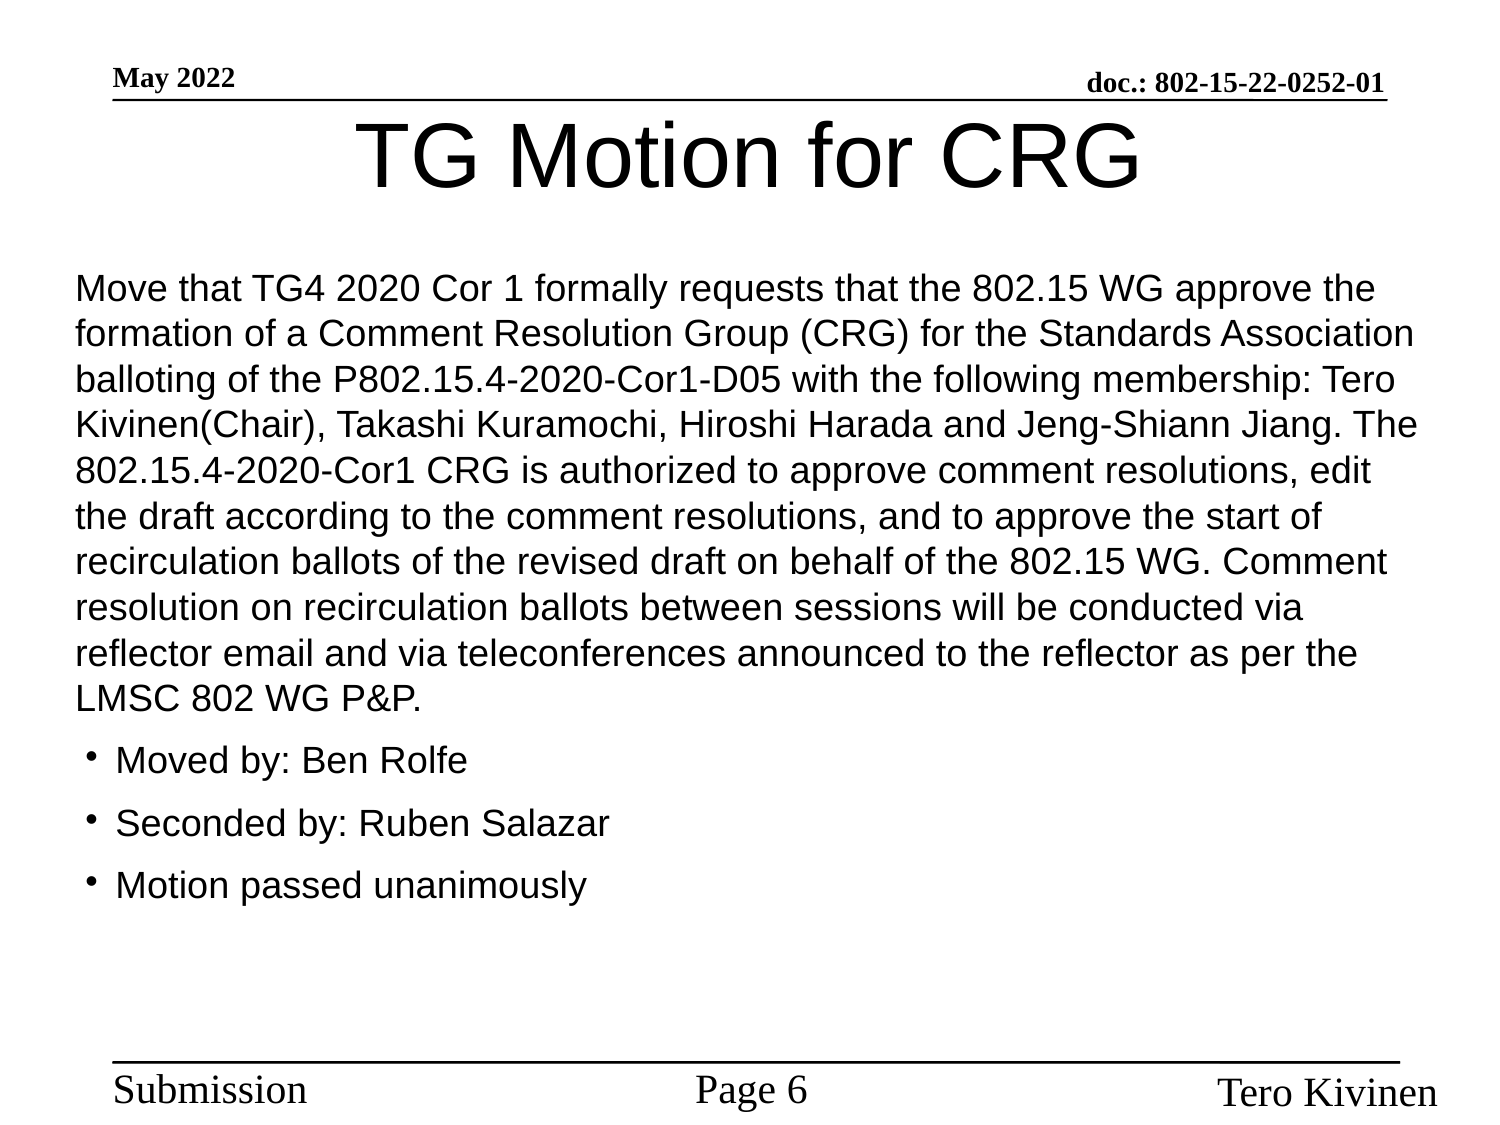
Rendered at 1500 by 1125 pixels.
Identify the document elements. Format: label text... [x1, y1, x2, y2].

text_box TG Motion for CRG [74, 95, 1424, 206]
text_box Move that TG4 2020 Cor 1 formally requests that the 802.15 WG approve the formation of a Comment Resolution Group (CRG) for the Standards Association balloting of the P802.15.4-2020-Cor1-D05 with the following membership: Tero Kivinen(Chair), Takashi Kuramochi, Hiroshi Harada and Jeng-Shiann Jiang. The 802.15.4-2020-Cor1 CRG is authorized to approve comment resolutions, edit the draft according to the comment resolutions, and to approve the start of recirculation ballots of the revised draft on behalf of the 802.15 WG. Comment resolution on recirculation ballots between sessions will be conducted via reflector email and via teleconferences announced to the reflector as per the LMSC 802 WG P&P. Moved by: Ben Rolfe Seconded by: Ruben Salazar Motion passed unanimously [74, 263, 1424, 915]
